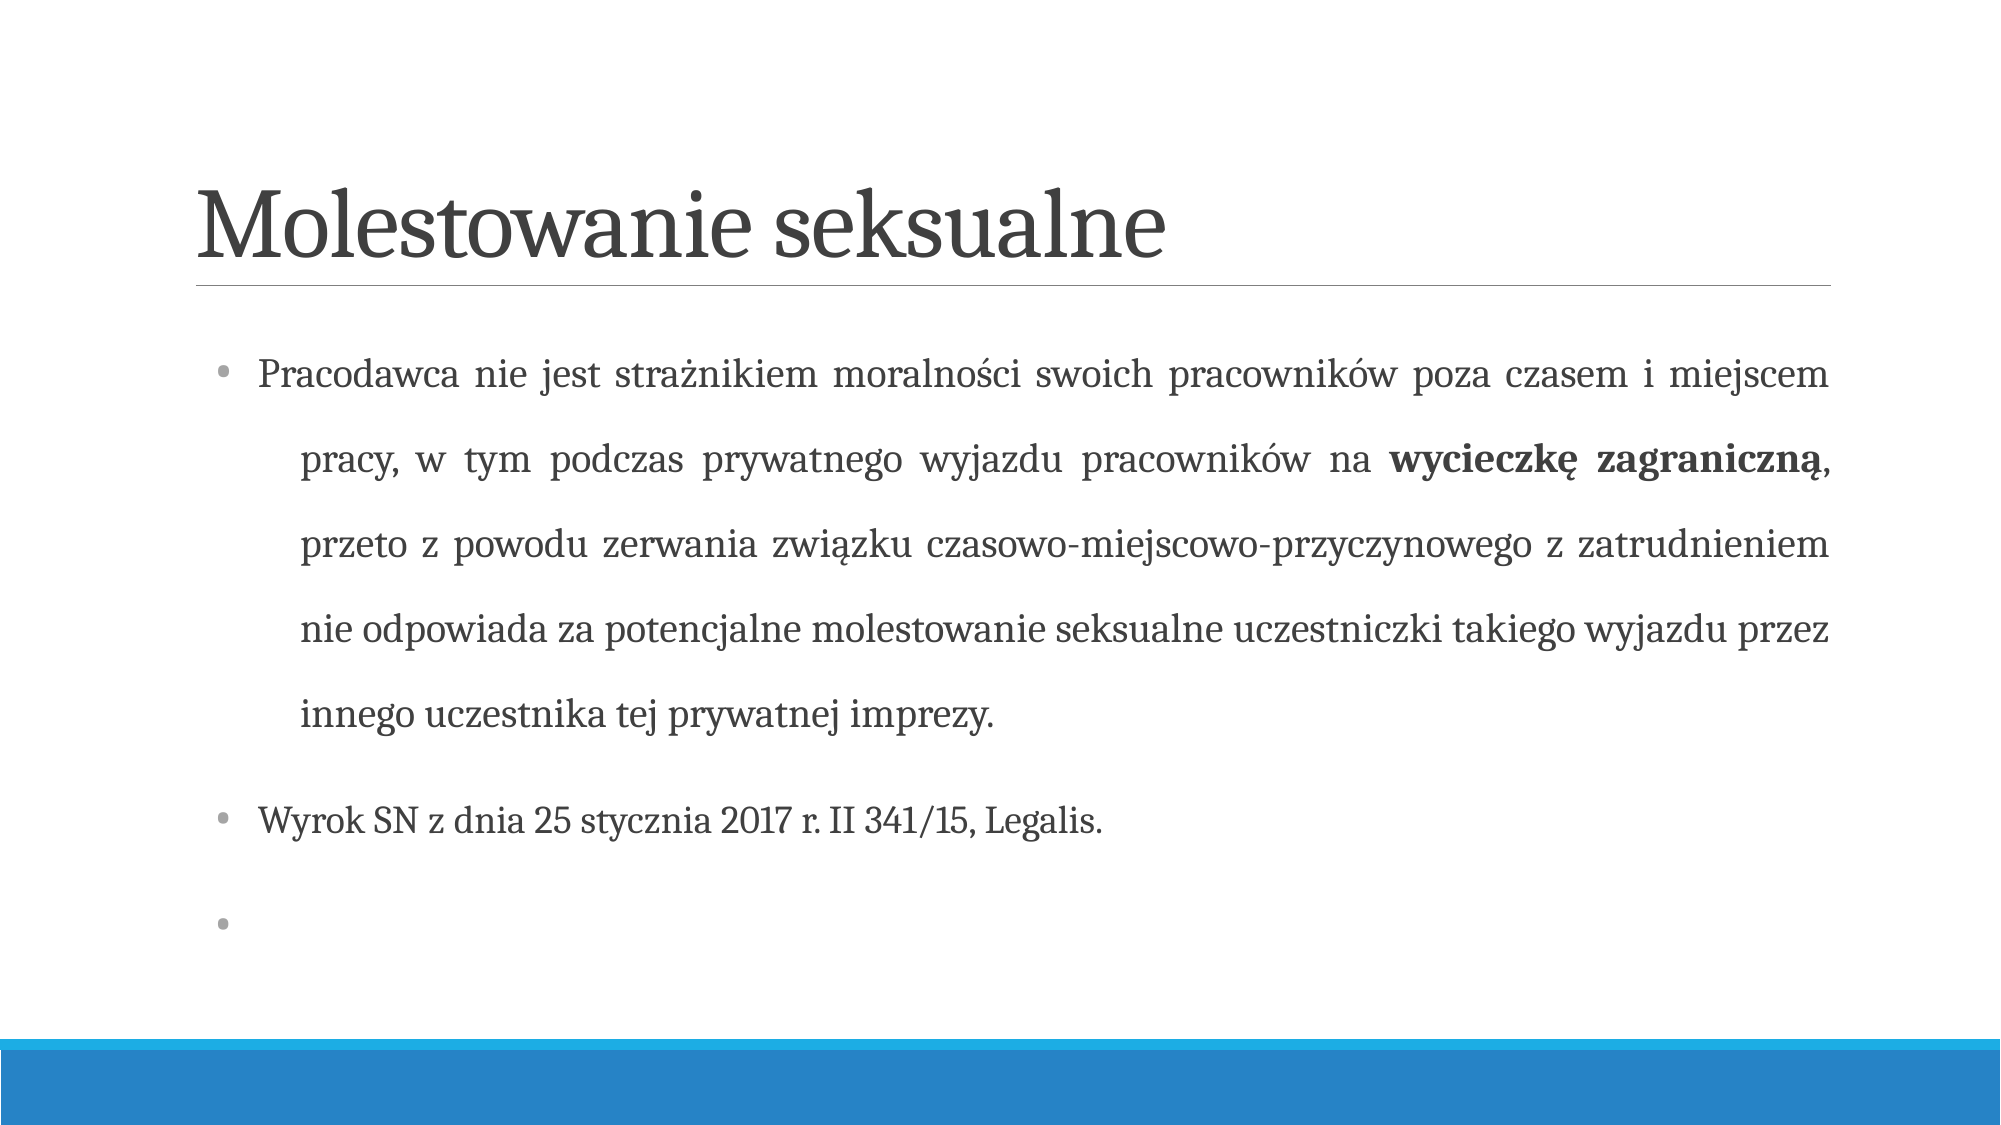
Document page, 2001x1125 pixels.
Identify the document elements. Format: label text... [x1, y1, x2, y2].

list Pracodawca nie jest strażnikiem moralności swoich pracowników poza czasem i miejscem pracy, w tym podczas prywatnego wyjazdu pracowników na wycieczkę zagraniczną, przeto z powodu zerwania związku czasowo-miejscowo-przyczynowego z zatrudnieniem nie odpowiada za potencjalne molestowanie seksualne uczestniczki takiego wyjazdu przez innego uczestnika tej prywatnej imprezy. Wyrok SN z dnia 25 stycznia 2017 r. II 341/15, Legalis. [180, 302, 1831, 963]
title Molestowanie seksualne [180, 47, 1831, 286]
